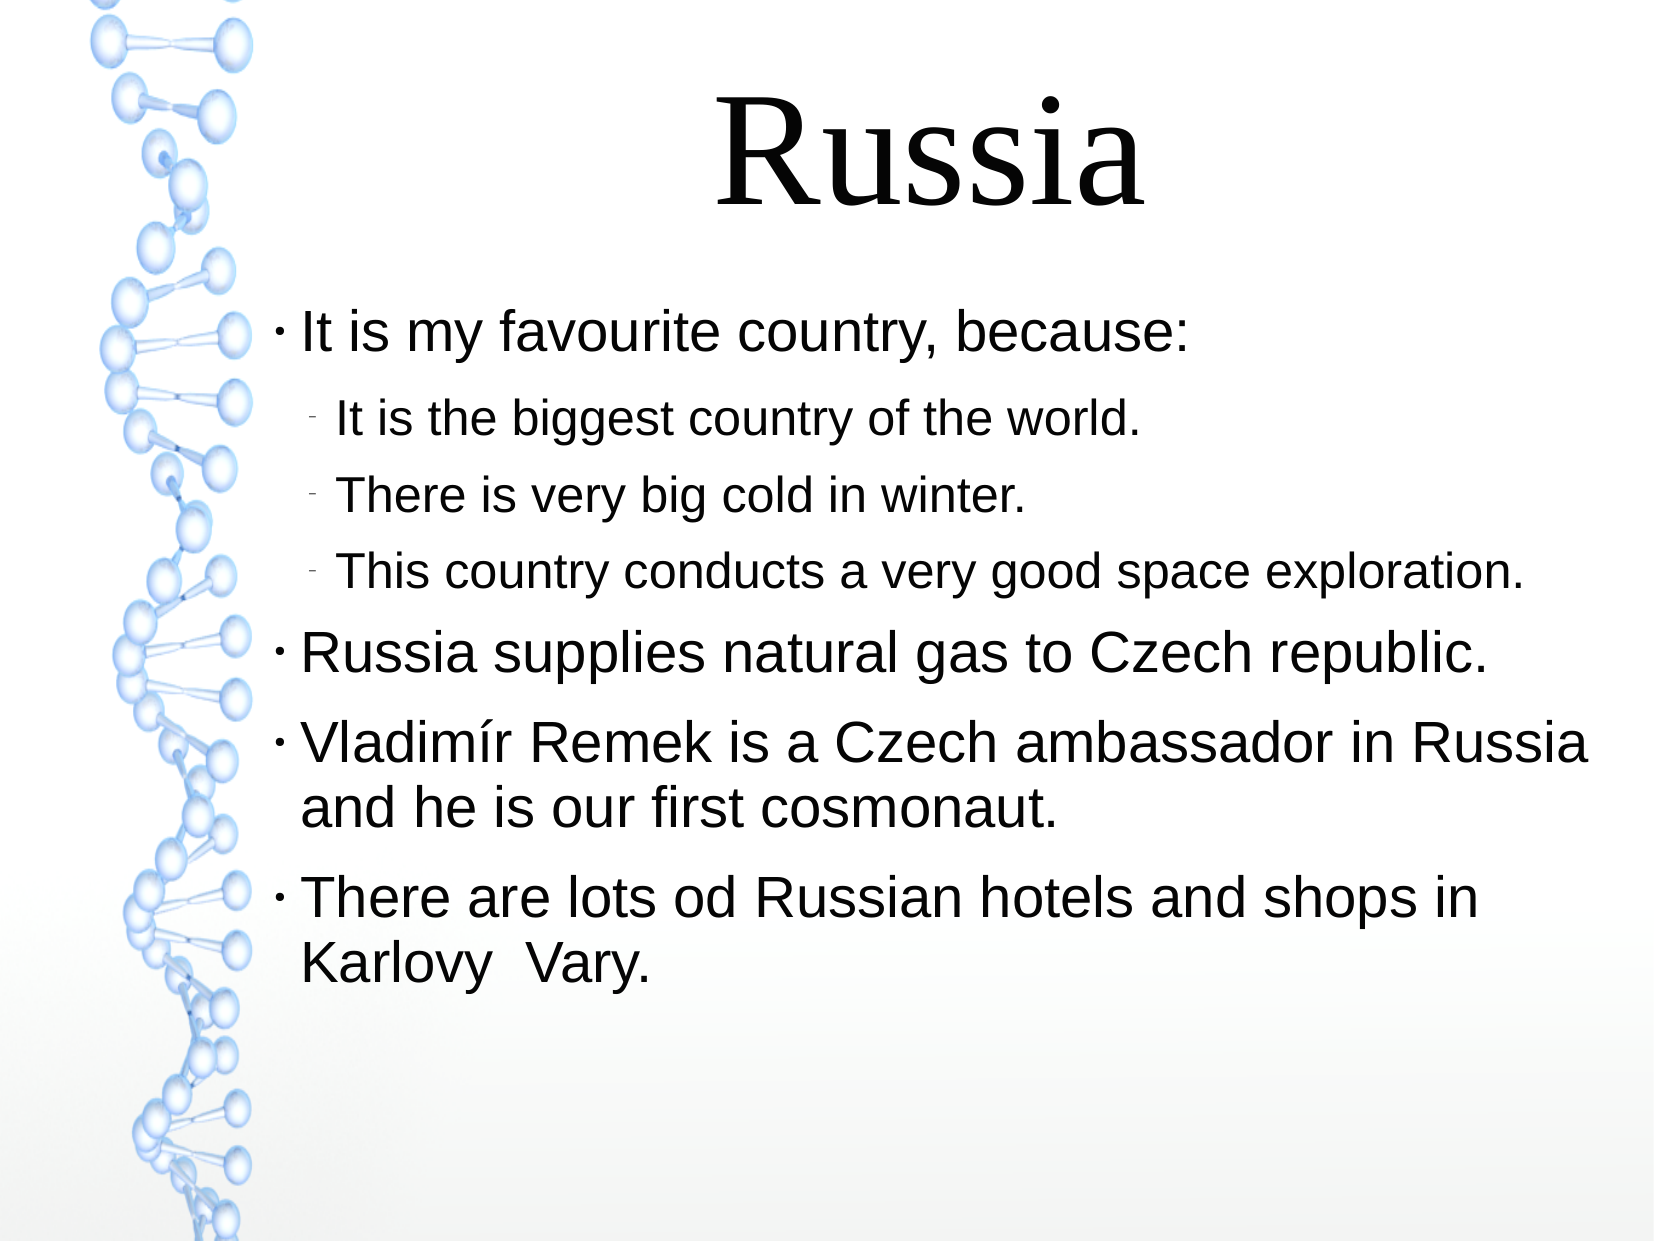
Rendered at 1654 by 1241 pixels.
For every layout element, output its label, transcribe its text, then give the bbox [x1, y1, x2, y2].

picture [0, 0, 1654, 1241]
list It is my favourite country, because: It is the biggest country of the world. There is very big cold in winter. This country conducts a very good space exploration. Russia supplies natural gas to Czech republic. Vladimír Remek is a Czech ambassador in Russia and he is our first cosmonaut. There are lots od Russian hotels and shops in Karlovy Vary. [265, 299, 1595, 1019]
title Russia [265, 47, 1595, 252]
